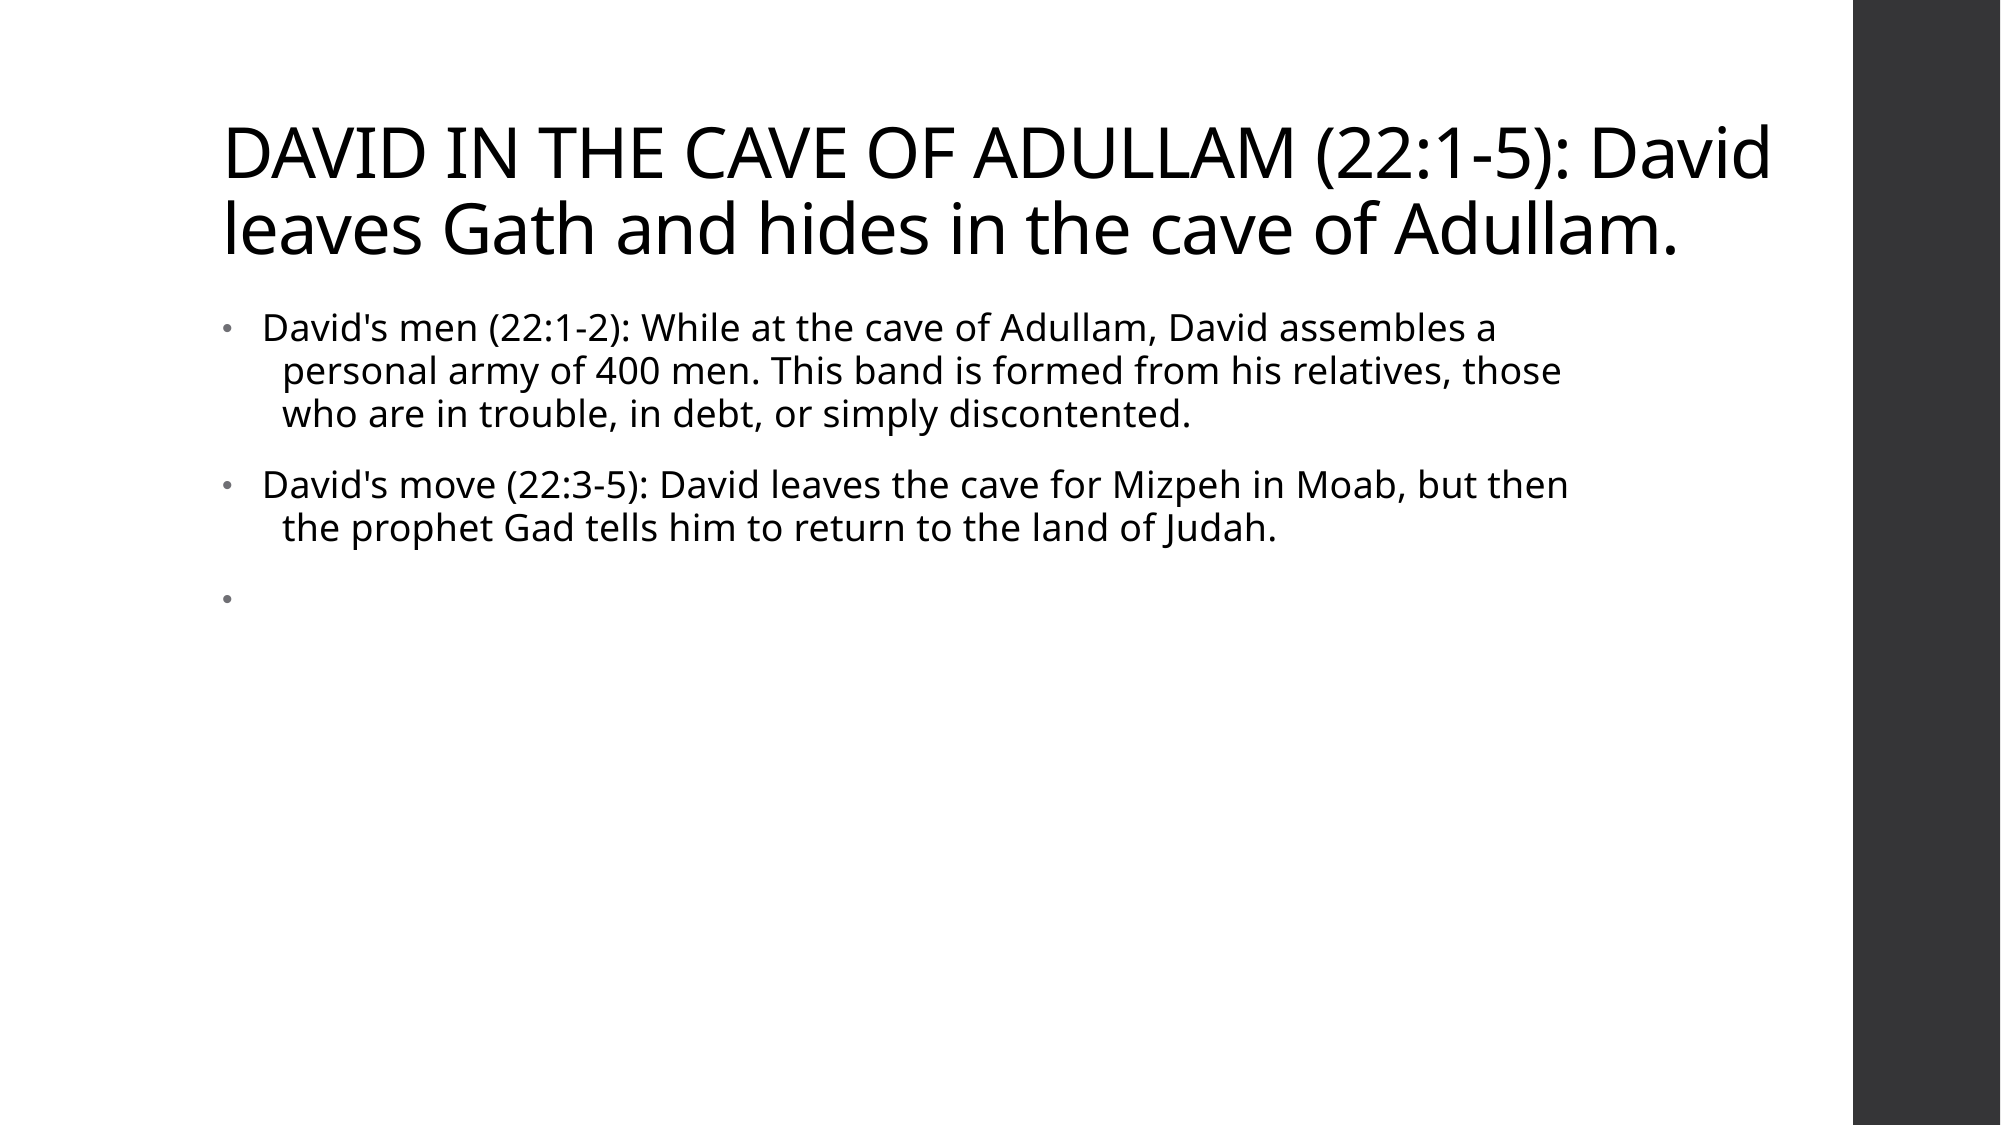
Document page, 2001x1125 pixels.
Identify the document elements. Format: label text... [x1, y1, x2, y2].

title DAVID IN THE CAVE OF ADULLAM (22:1-5): David leaves Gath and hides in the cave of Adullam. [206, 60, 1797, 278]
list David's men (22:1-2): While at the cave of Adullam, David assembles a personal army of 400 men. This band is formed from his relatives, those who are in trouble, in debt, or simply discontented. David's move (22:3-5): David leaves the cave for Mizpeh in Moab, but then the prophet Gad tells him to return to the land of Judah. [206, 299, 1617, 1014]
